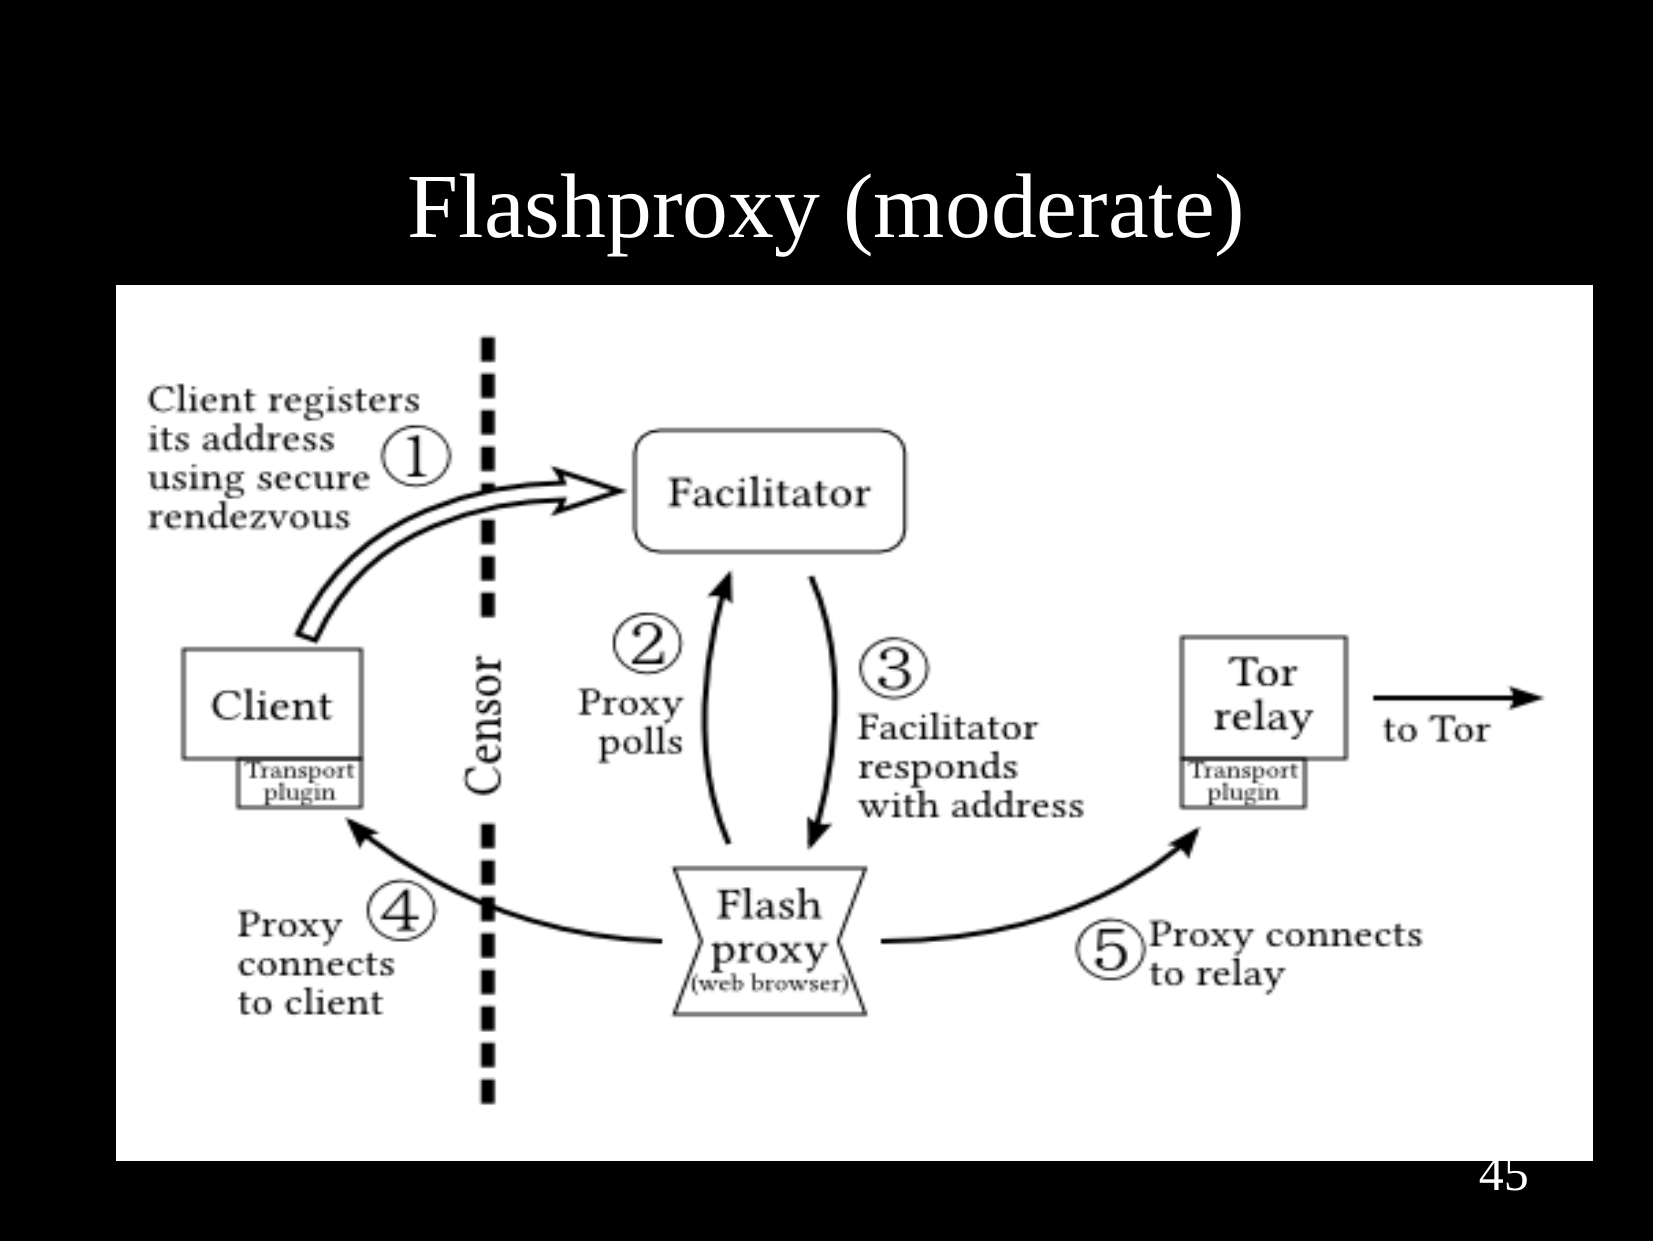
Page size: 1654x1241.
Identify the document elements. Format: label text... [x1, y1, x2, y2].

picture [116, 285, 1593, 1161]
title Flashproxy (moderate) [121, 102, 1534, 285]
